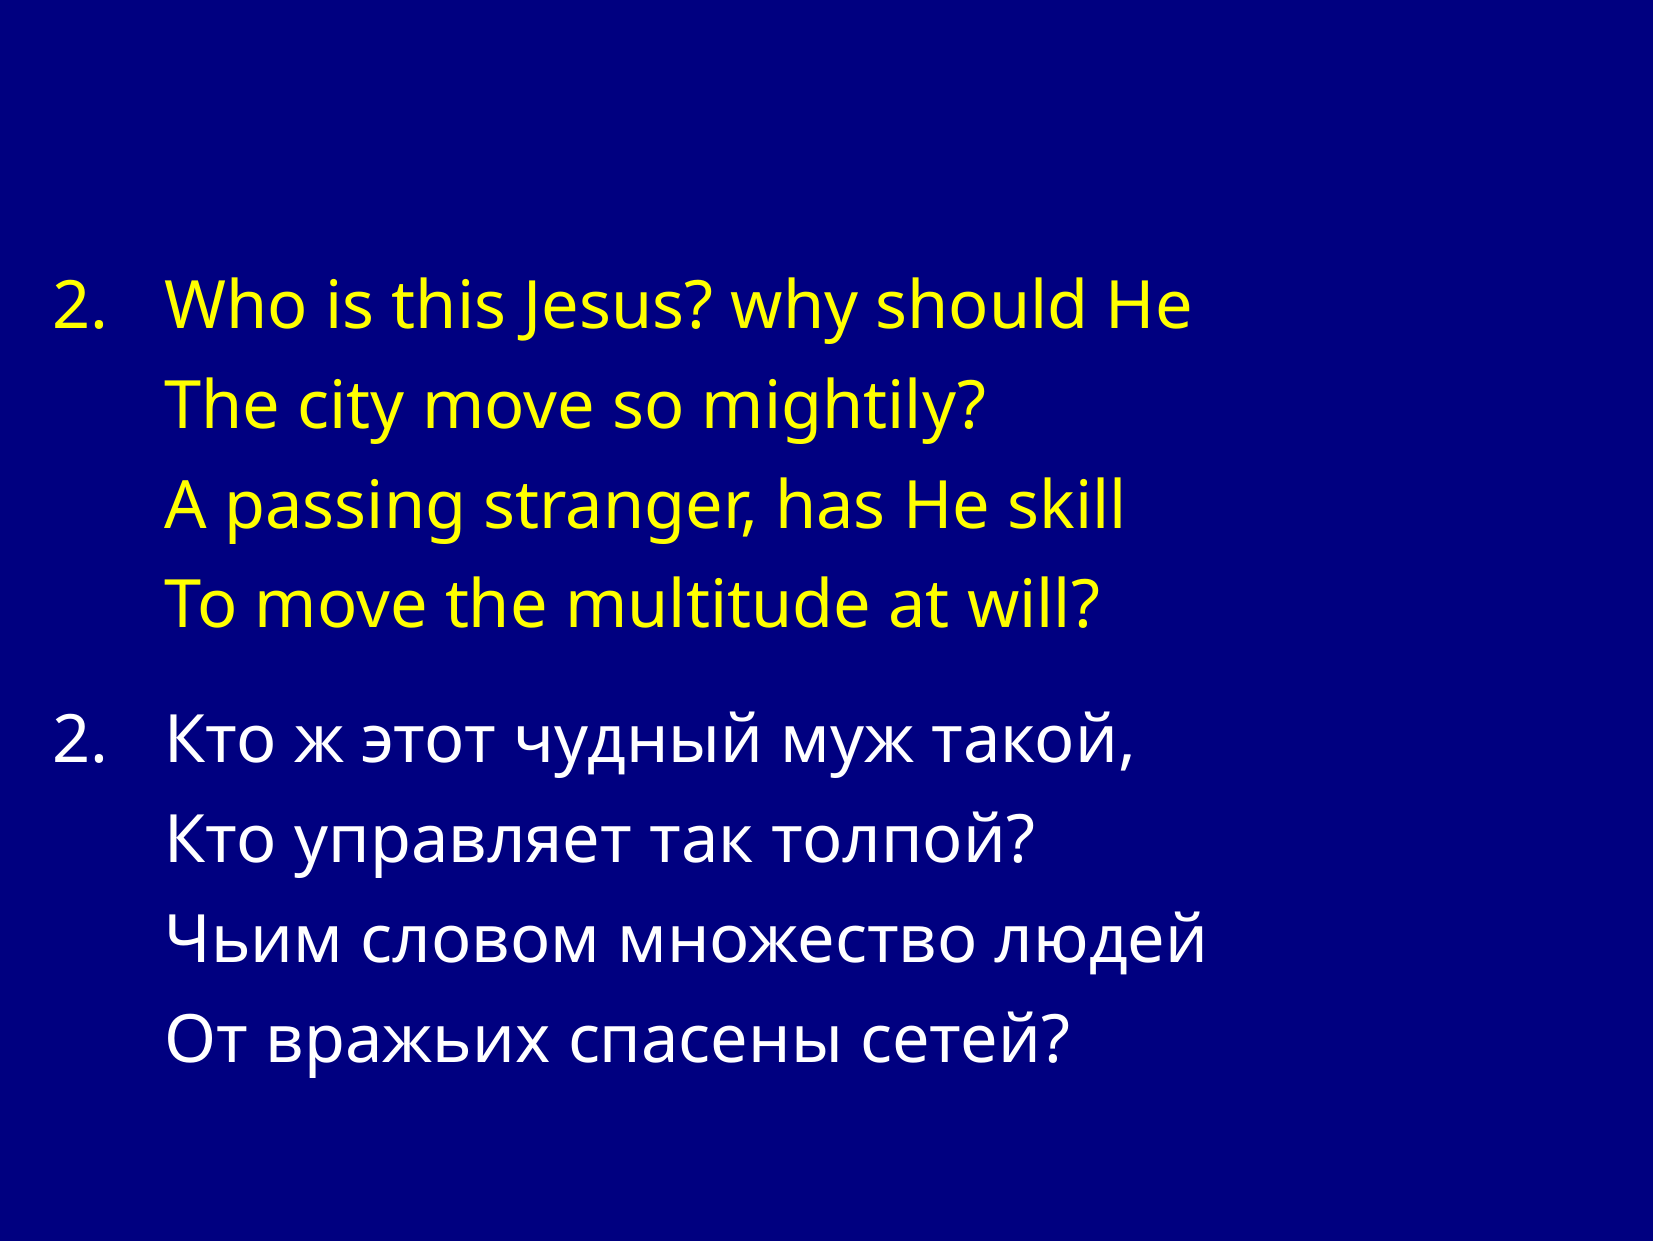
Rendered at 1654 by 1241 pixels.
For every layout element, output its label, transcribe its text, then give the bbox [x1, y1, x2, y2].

text_box 2. Who is this Jesus? why should He The city move so mightily? A passing stranger, has He skill To move the multitude at will? [37, 150, 1653, 713]
text_box 2. Кто ж этот чудный муж такой, Кто управляет так толпой? Чьим словом множество людей От вражьих спасены сетей? [37, 675, 1576, 1163]
